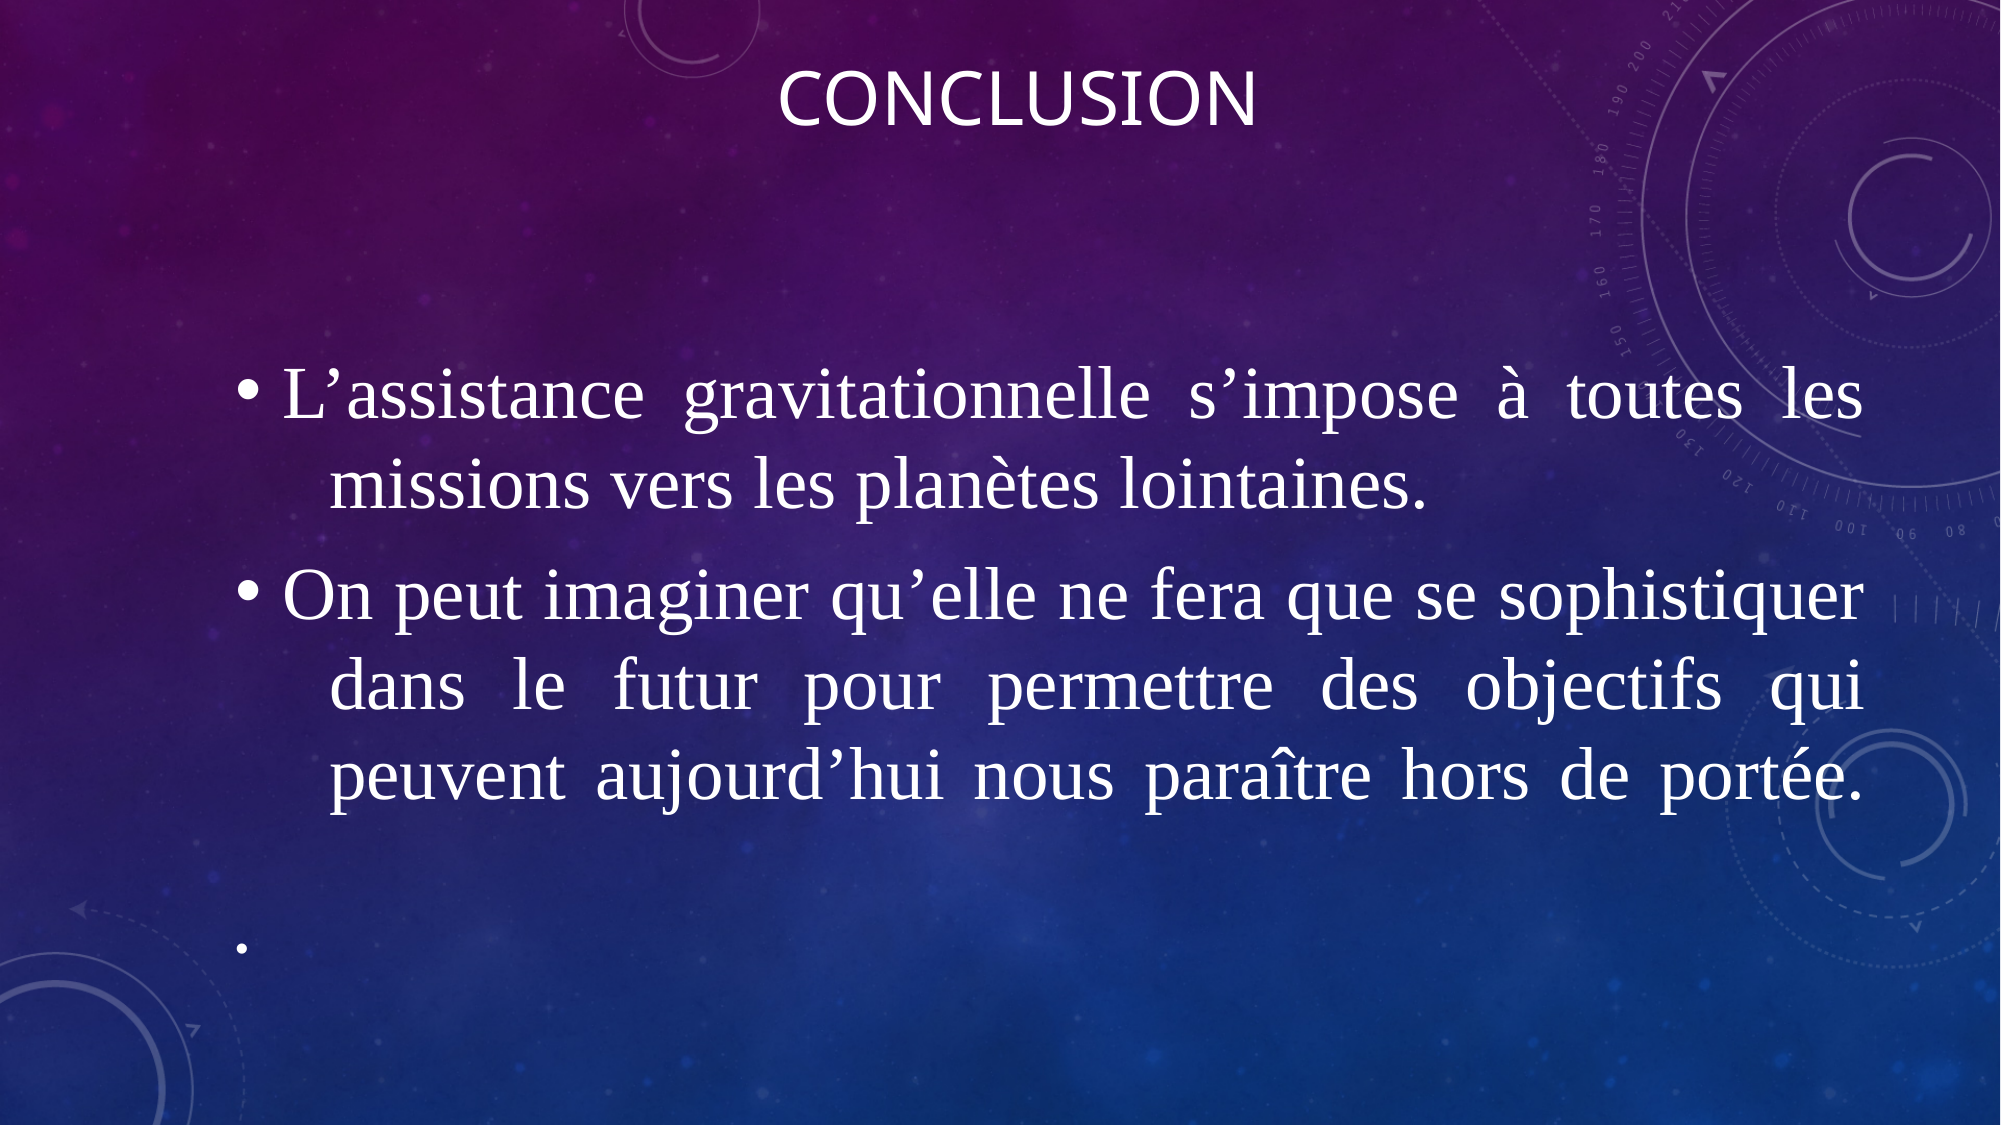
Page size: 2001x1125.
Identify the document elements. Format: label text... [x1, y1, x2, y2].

list L’assistance gravitationnelle s’impose à toutes les missions vers les planètes lointaines. On peut imaginer qu’elle ne fera que se sophistiquer dans le futur pour permettre des objectifs qui peuvent aujourd’hui nous paraître hors de portée. [220, 290, 1882, 1025]
title Conclusion [761, 0, 1300, 191]
